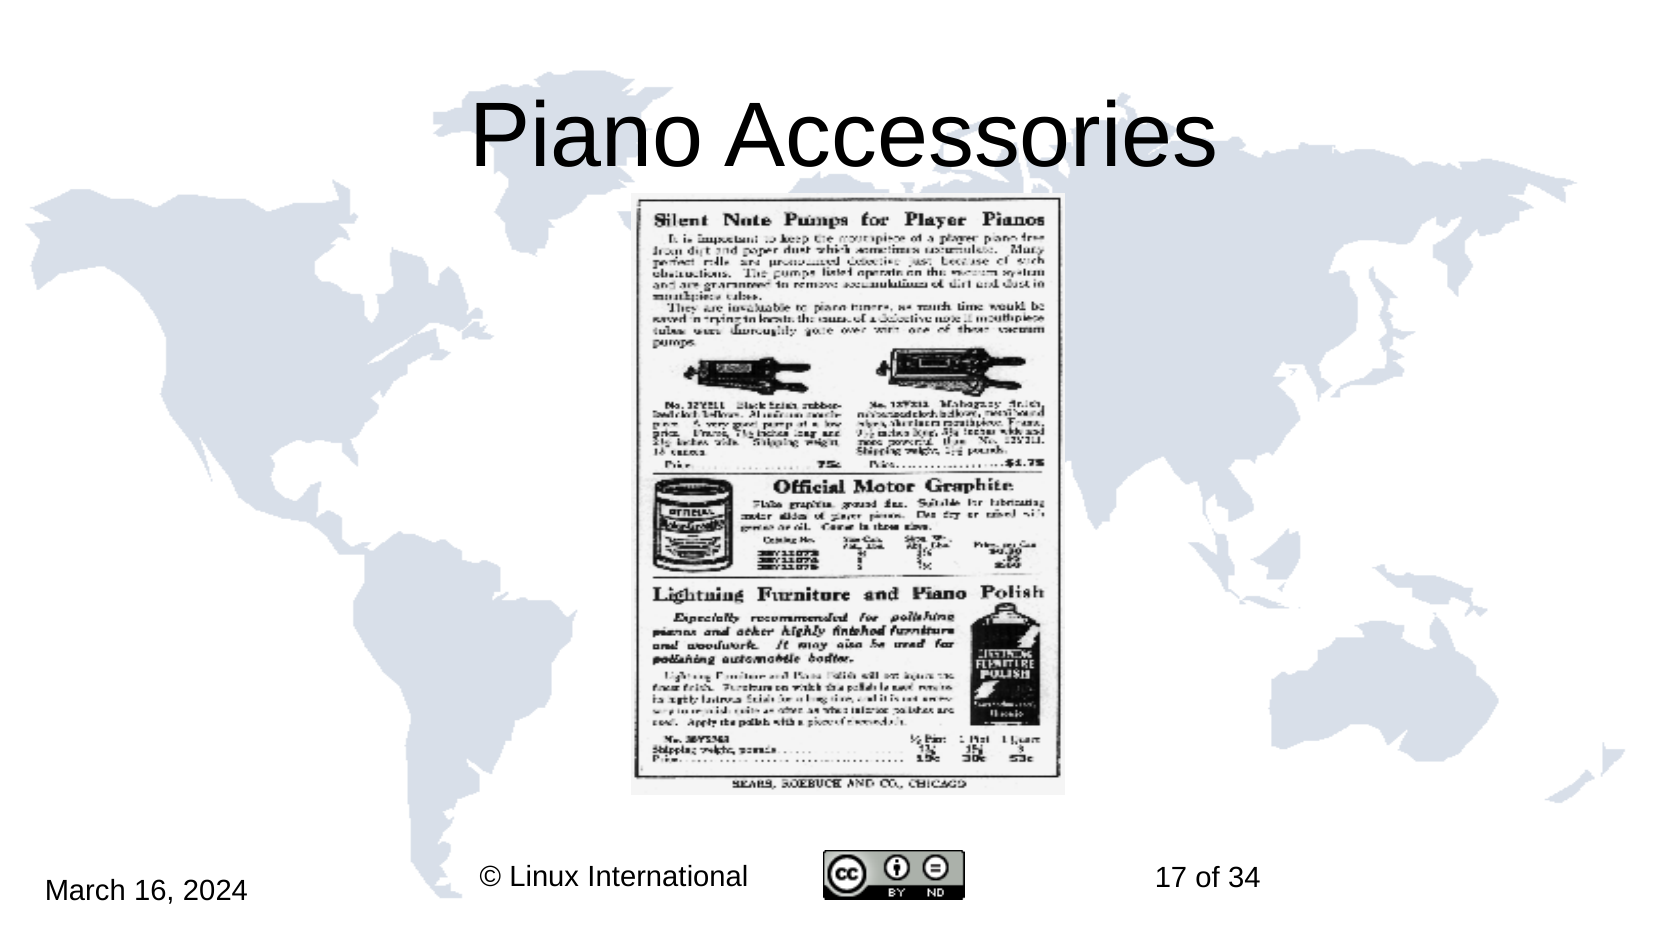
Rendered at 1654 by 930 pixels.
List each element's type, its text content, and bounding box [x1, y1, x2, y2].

picture [0, 0, 1654, 930]
title Piano Accessories [134, 41, 1555, 194]
